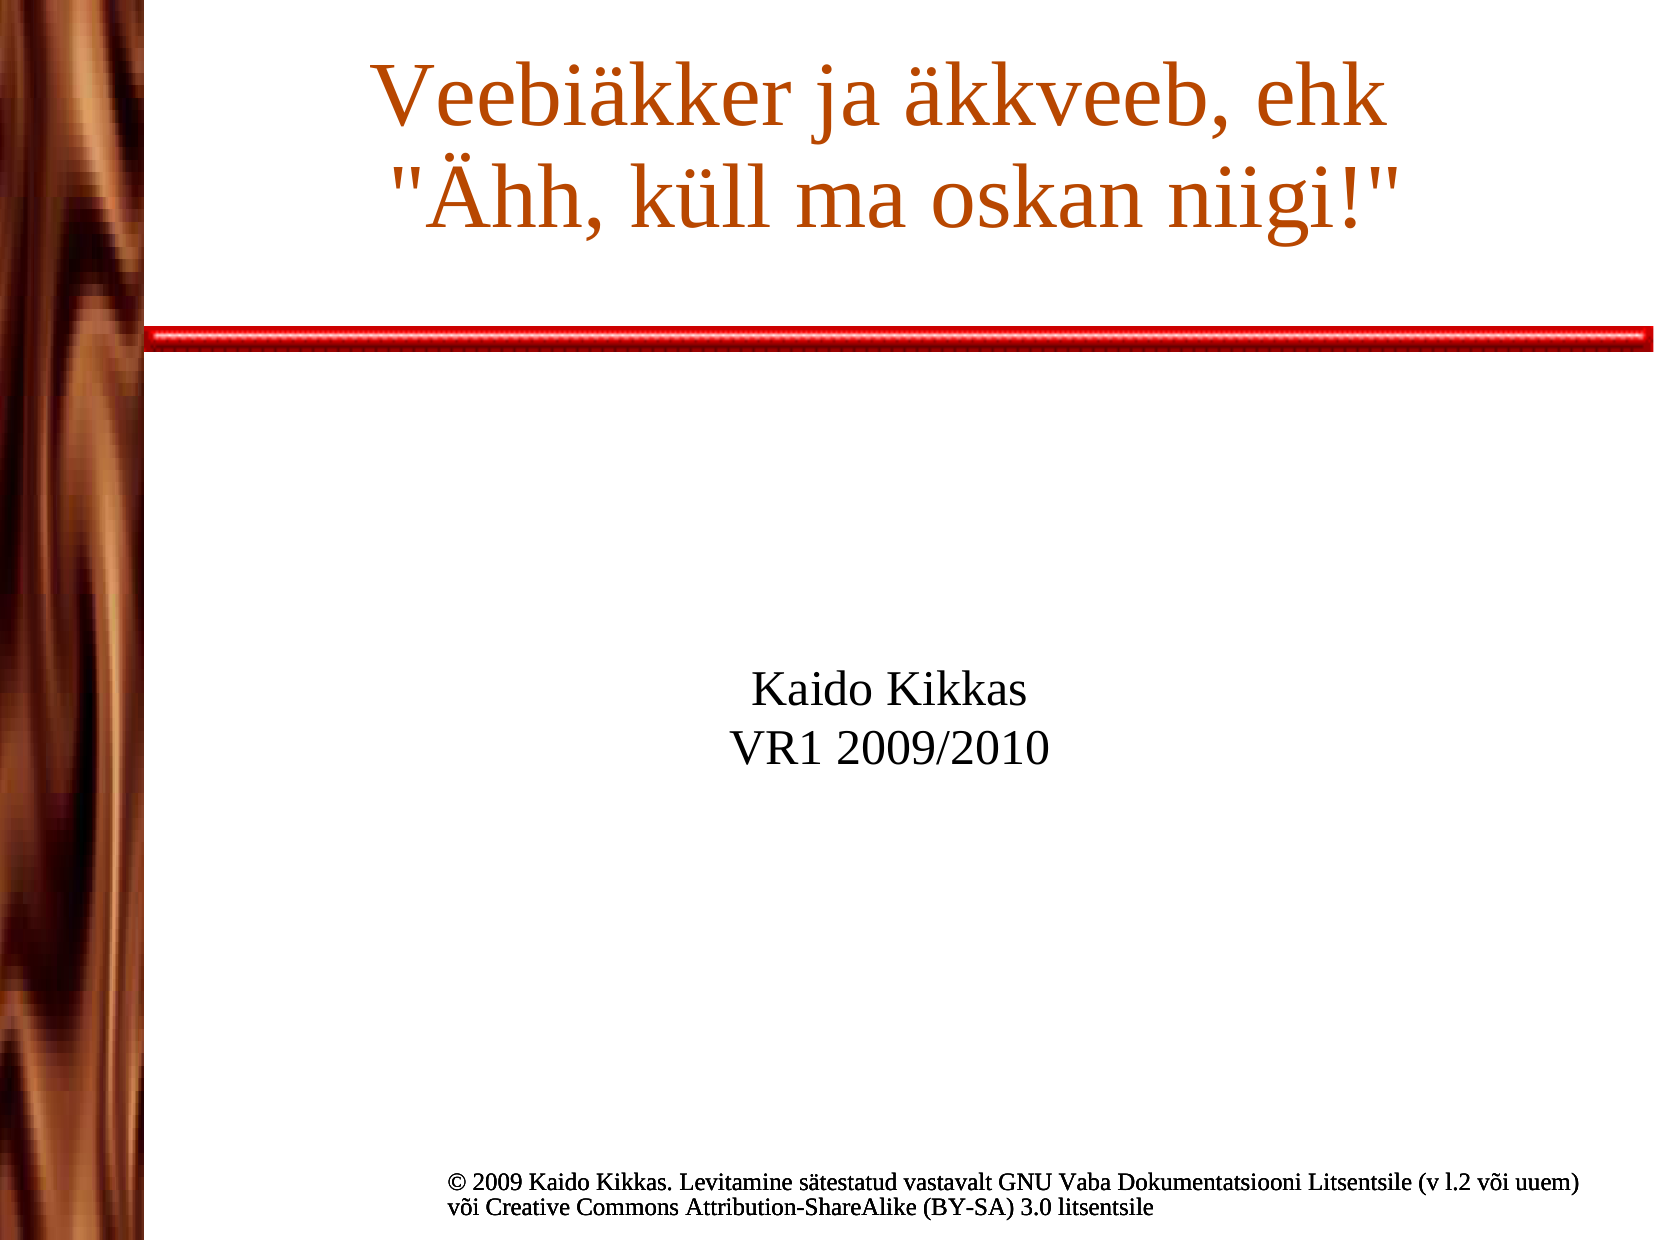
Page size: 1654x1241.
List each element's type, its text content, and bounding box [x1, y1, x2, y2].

picture [0, 0, 173, 1240]
title Veebiäkker ja äkkveeb, ehk "Ähh, küll ma oskan niigi!" [173, 38, 1586, 353]
text_box © 2009 Kaido Kikkas. Levitamine sätestatud vastavalt GNU Vaba Dokumentatsiooni Litsentsile (v l.2 või uuem) või Creative Commons Attribution-ShareAlike (BY-SA) 3.0 litsentsile‏ [447, 1169, 1598, 1198]
picture [1586, 326, 1654, 352]
text_box Kaido Kikkas VR1 2009/2010 [184, 504, 1596, 928]
